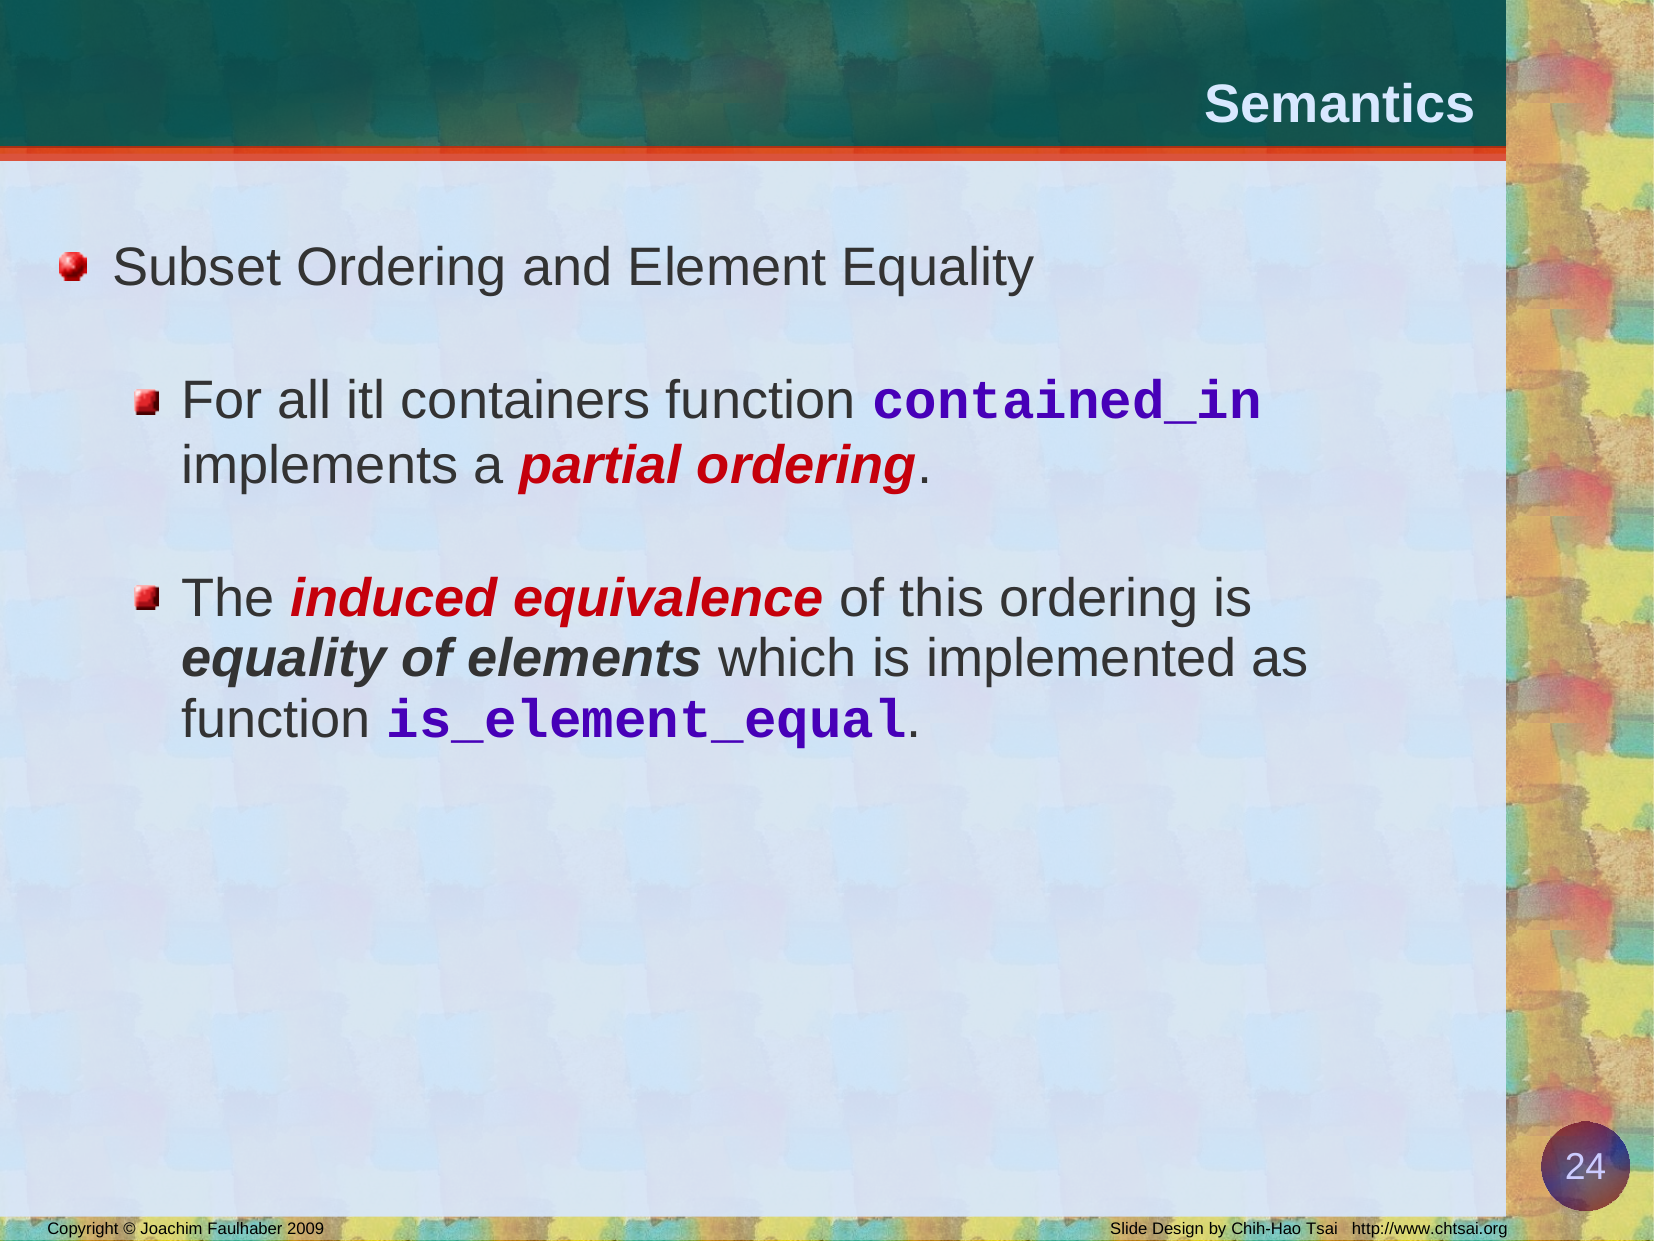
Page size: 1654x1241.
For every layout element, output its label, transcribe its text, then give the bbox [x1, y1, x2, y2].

title Semantics [29, 59, 1477, 148]
list Subset Ordering and Element Equality For all itl containers function contained_in implements a partial ordering. The induced equivalence of this ordering is equality of elements which is implemented as function is_element_equal. [59, 236, 1418, 1182]
